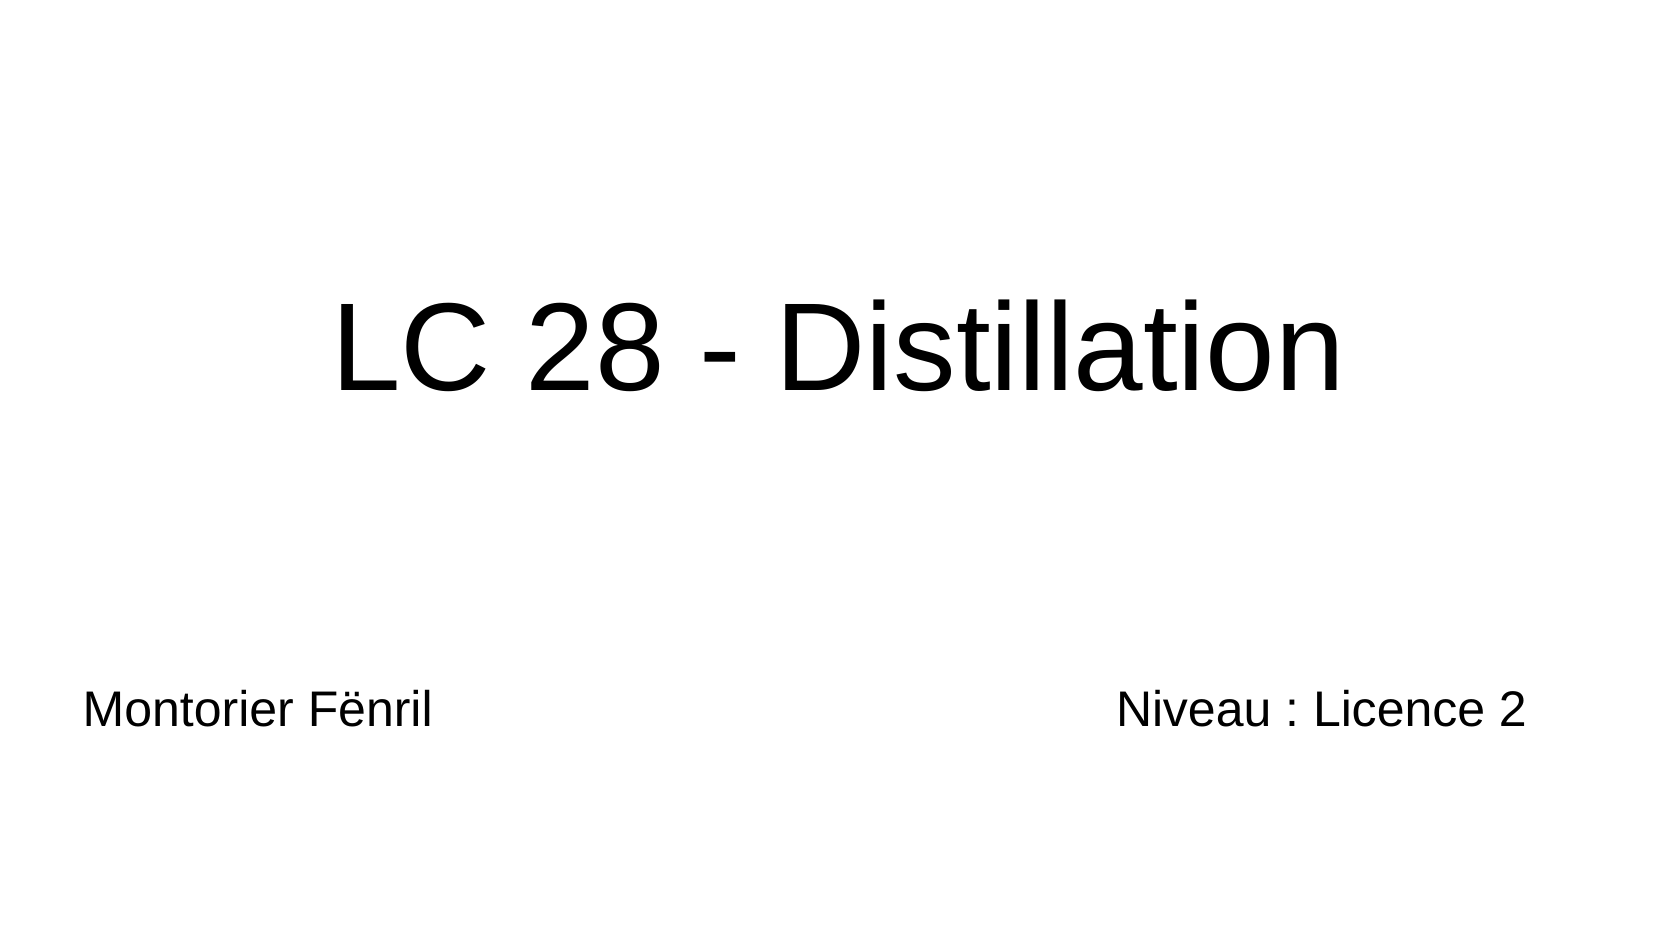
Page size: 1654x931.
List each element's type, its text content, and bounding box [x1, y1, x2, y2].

title LC 28 - Distillation [94, 136, 1583, 557]
subtitle Montorier Fënril Niveau : Licence 2 [82, 661, 1571, 758]
